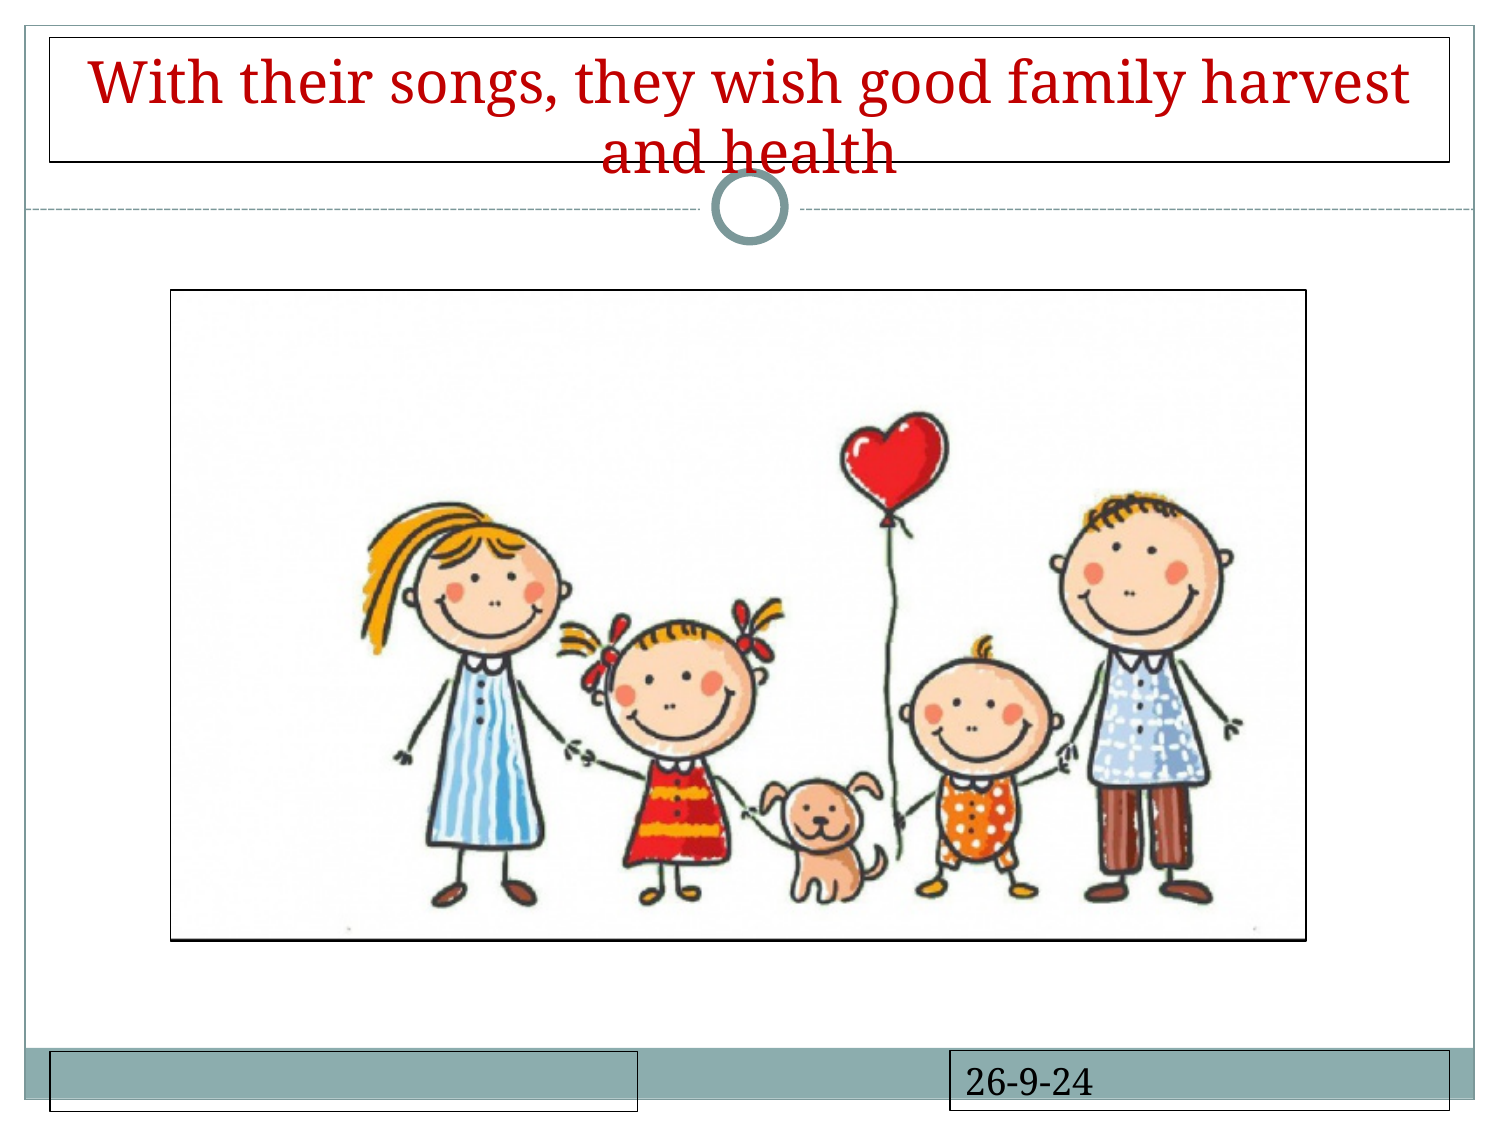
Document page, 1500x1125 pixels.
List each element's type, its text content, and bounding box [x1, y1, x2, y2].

text_box [50, 1051, 638, 1112]
text_box 2018-12-13 [950, 1050, 1450, 1111]
picture [171, 290, 1306, 941]
title With their songs, they wish good family harvest and health [49, 37, 1450, 162]
